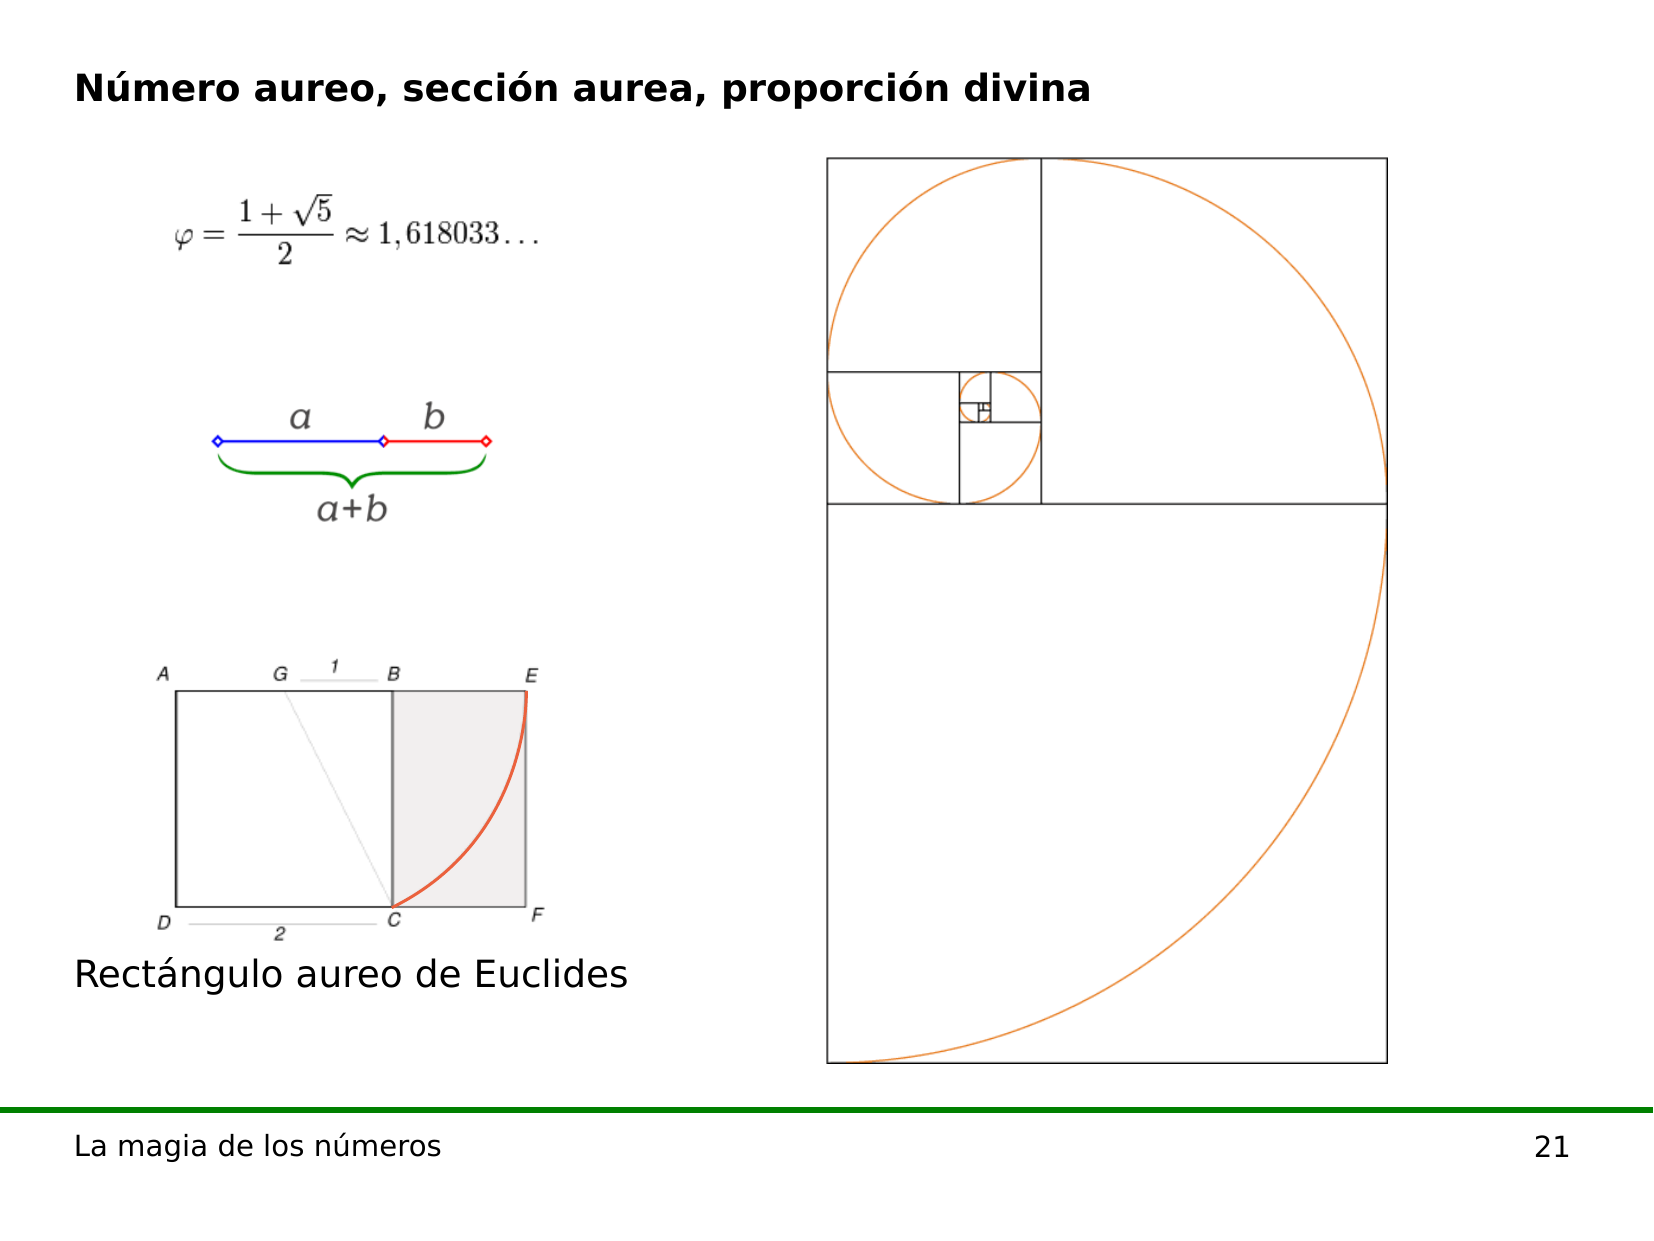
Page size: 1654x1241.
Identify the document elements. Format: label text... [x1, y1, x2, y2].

picture [147, 642, 562, 945]
picture [171, 193, 544, 266]
text_box La magia de los números [59, 1122, 975, 1172]
picture [826, 157, 1388, 1064]
text_box Rectángulo aureo de Euclides [59, 945, 680, 1004]
text_box Número aureo, sección aurea, proporción divina [59, 59, 1182, 118]
picture [200, 390, 505, 532]
